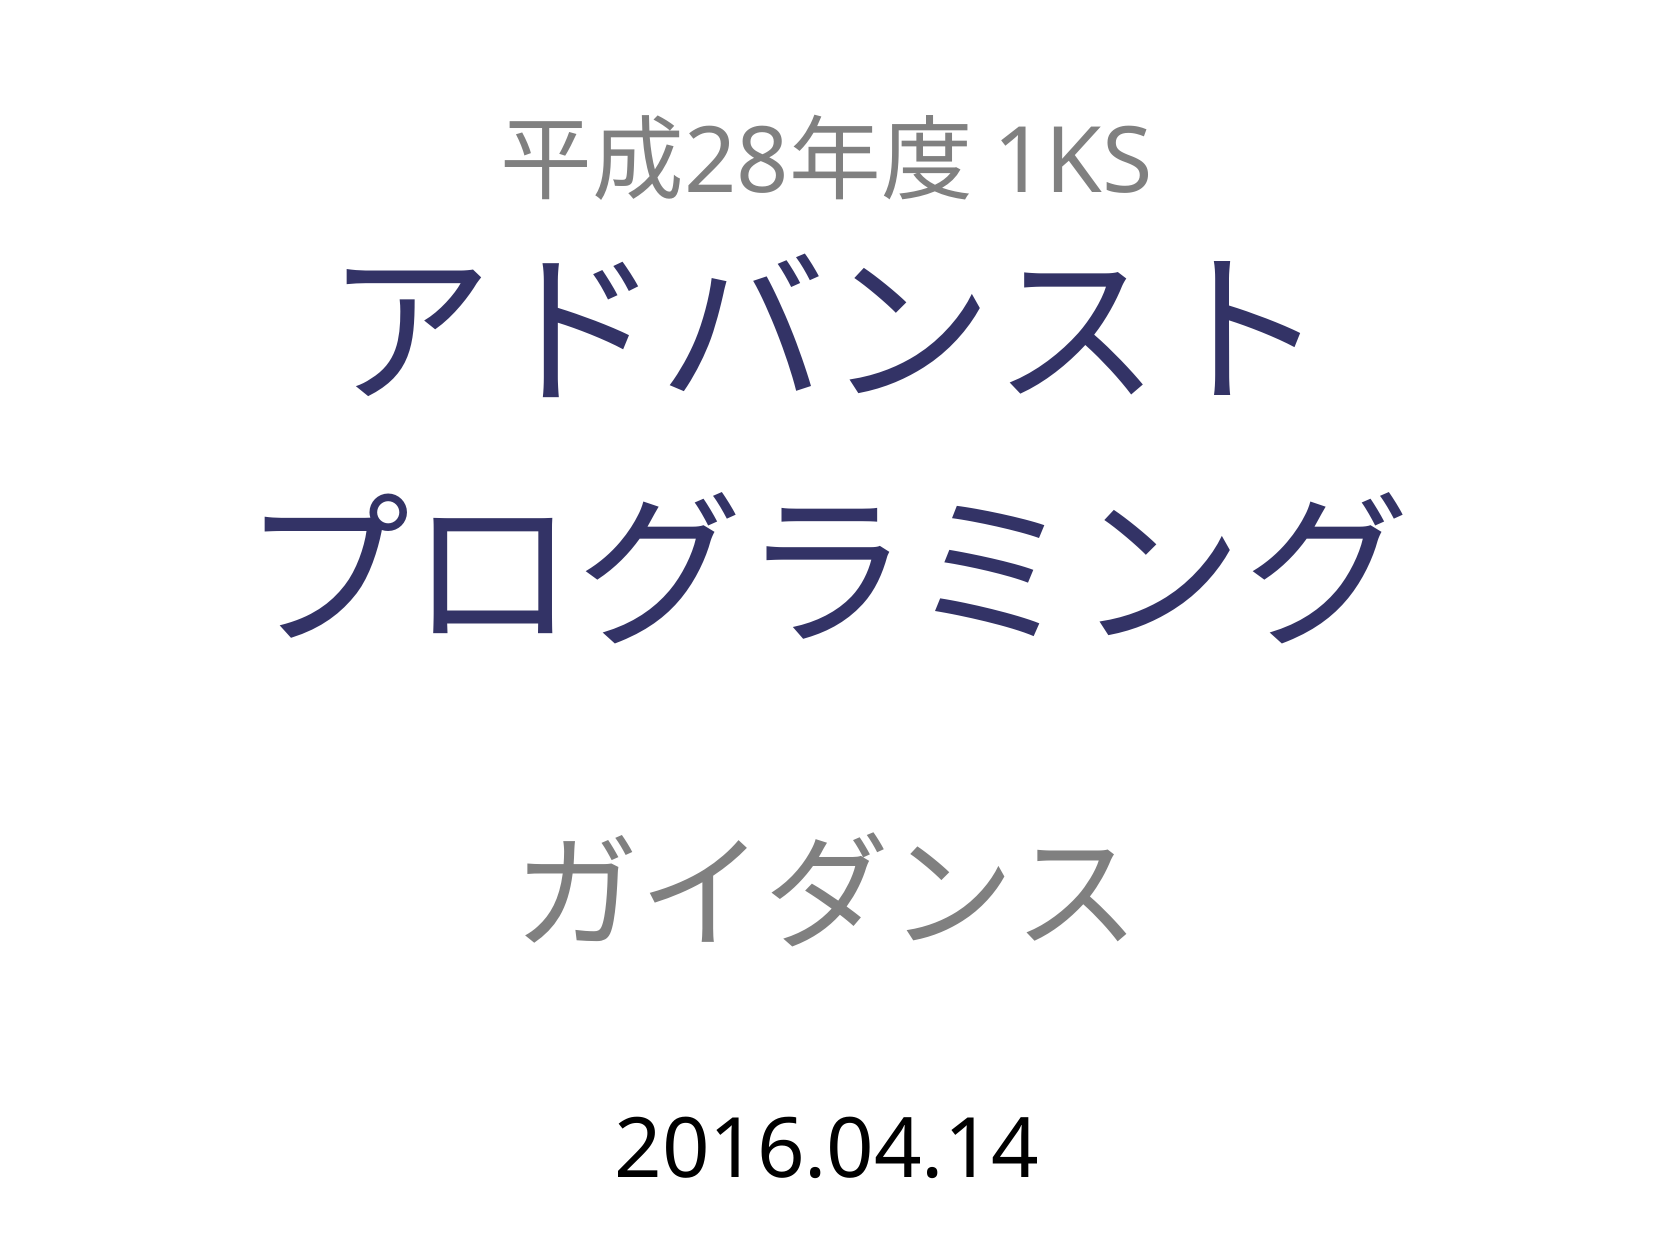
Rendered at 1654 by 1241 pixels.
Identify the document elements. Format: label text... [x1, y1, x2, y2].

subtitle アドバンスト プログラミング ガイダンス 2016.04.14 [82, 295, 1571, 1104]
title 平成28年度 1KS [82, 49, 1571, 257]
